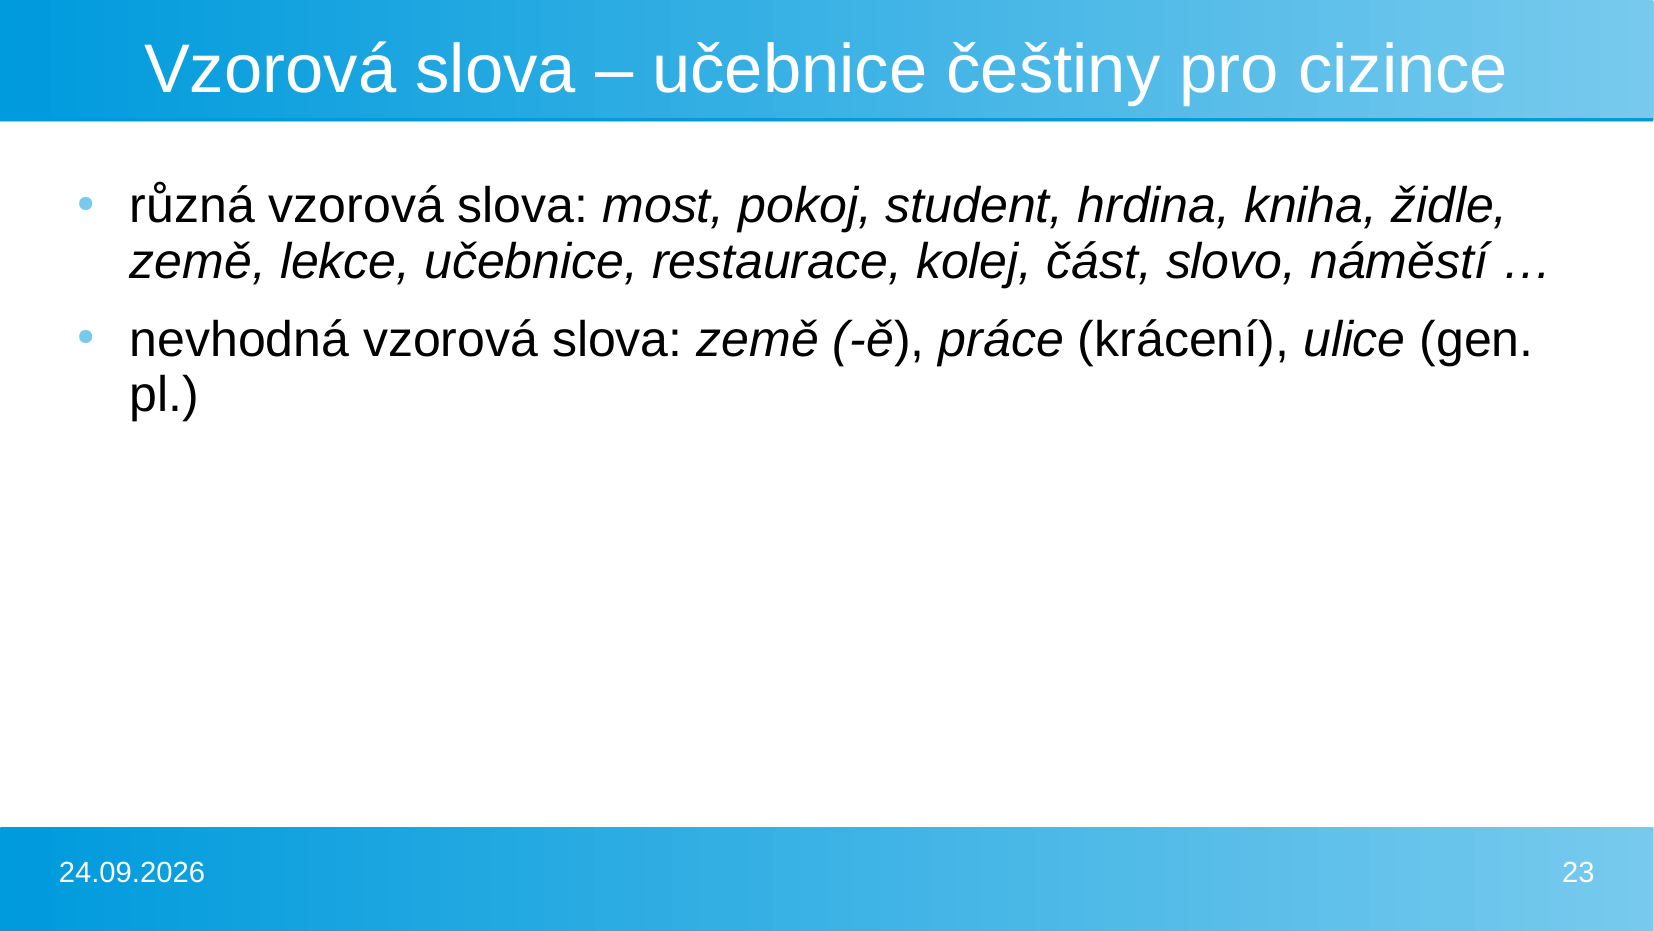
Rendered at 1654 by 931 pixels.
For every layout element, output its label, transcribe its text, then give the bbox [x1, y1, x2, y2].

title Vzorová slova – učebnice češtiny pro cizince [59, 29, 1595, 108]
list různá vzorová slova: most, pokoj, student, hrdina, kniha, židle, země, lekce, učebnice, restaurace, kolej, část, slovo, náměstí … nevhodná vzorová slova: země (-ě), práce (krácení), ulice (gen. pl.) [59, 177, 1595, 768]
